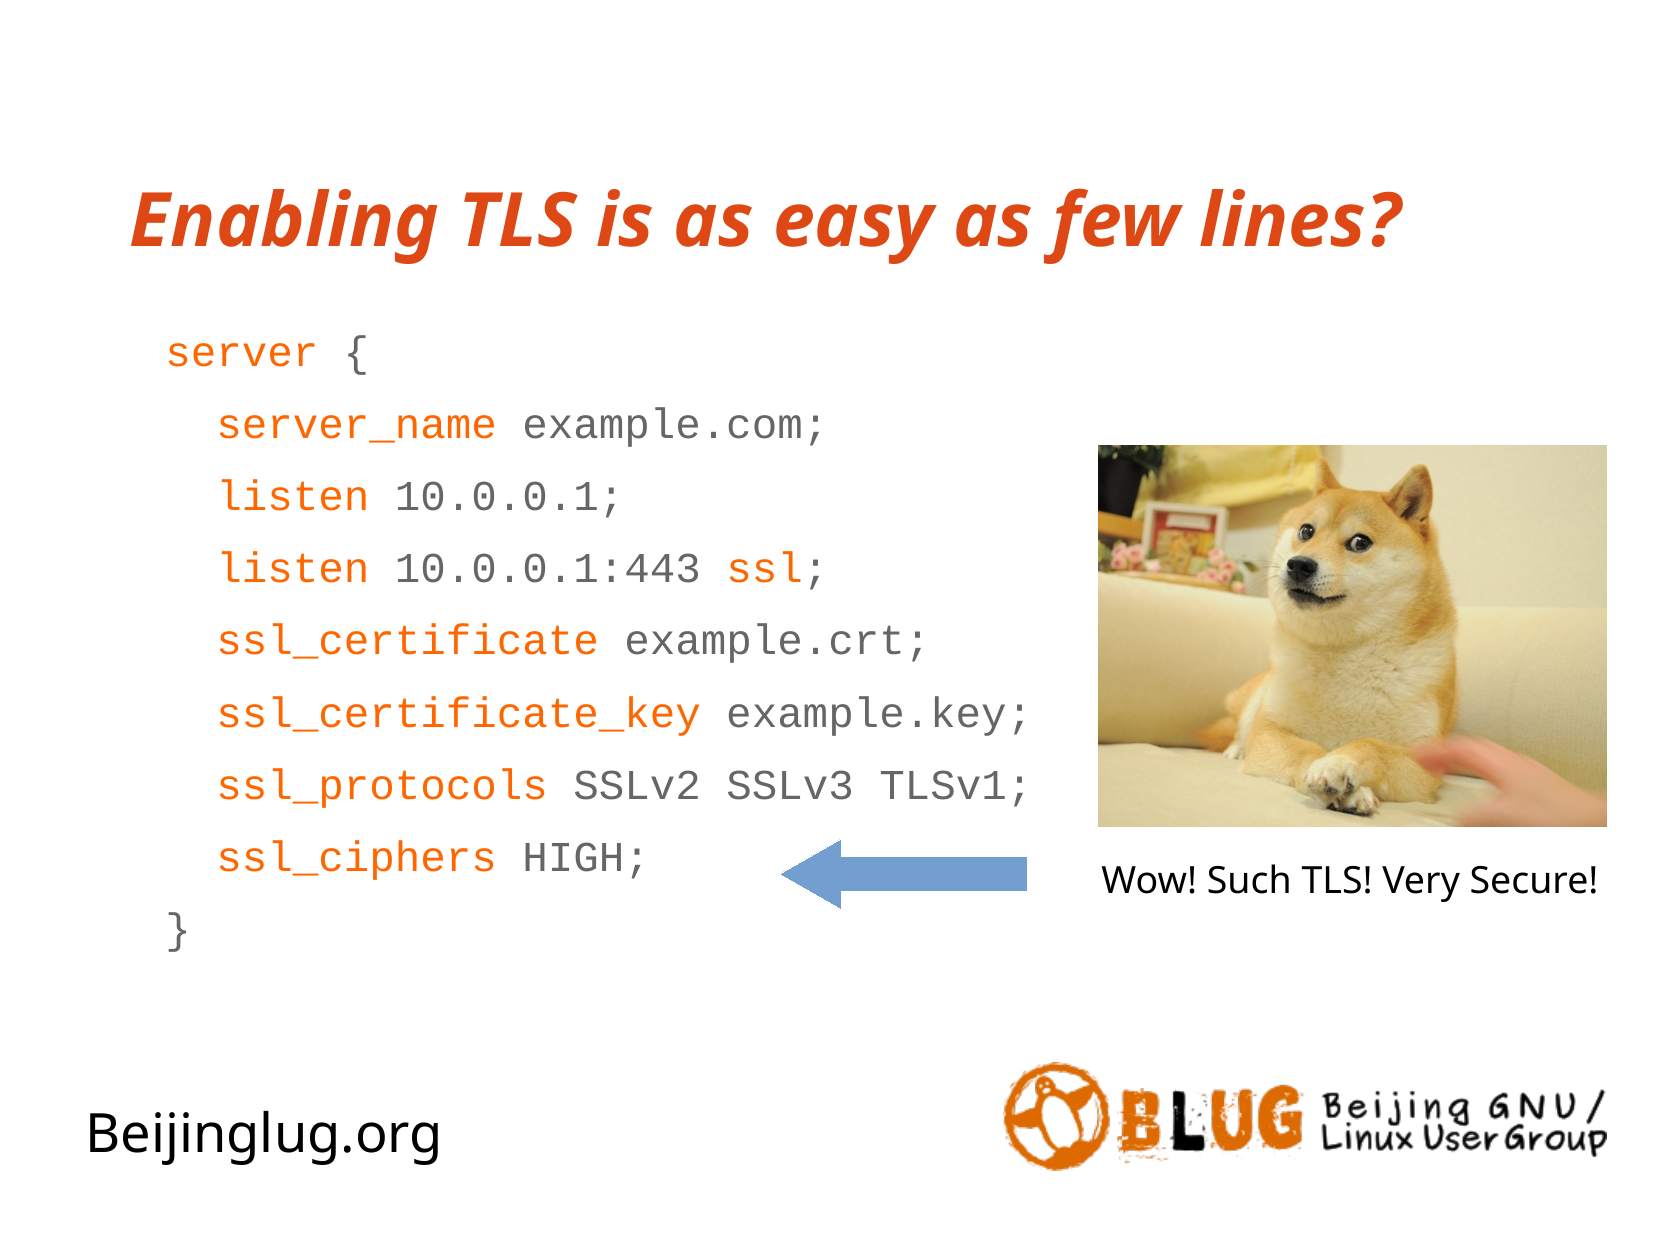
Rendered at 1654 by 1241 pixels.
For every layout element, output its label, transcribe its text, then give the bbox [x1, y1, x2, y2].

picture [1003, 1062, 1607, 1171]
list server { server_name example.com; listen 10.0.0.1; listen 10.0.0.1:443 ssl; ssl_certificate example.crt; ssl_certificate_key example.key; ssl_protocols SSLv2 SSLv3 TLSv1; ssl_ciphers HIGH; } [165, 330, 1536, 957]
title Enabling TLS is as easy as few lines? [129, 153, 1518, 281]
picture [1098, 445, 1607, 827]
text_box [779, 838, 1028, 910]
text_box Wow! Such TLS! Very Secure! [1086, 846, 1630, 945]
